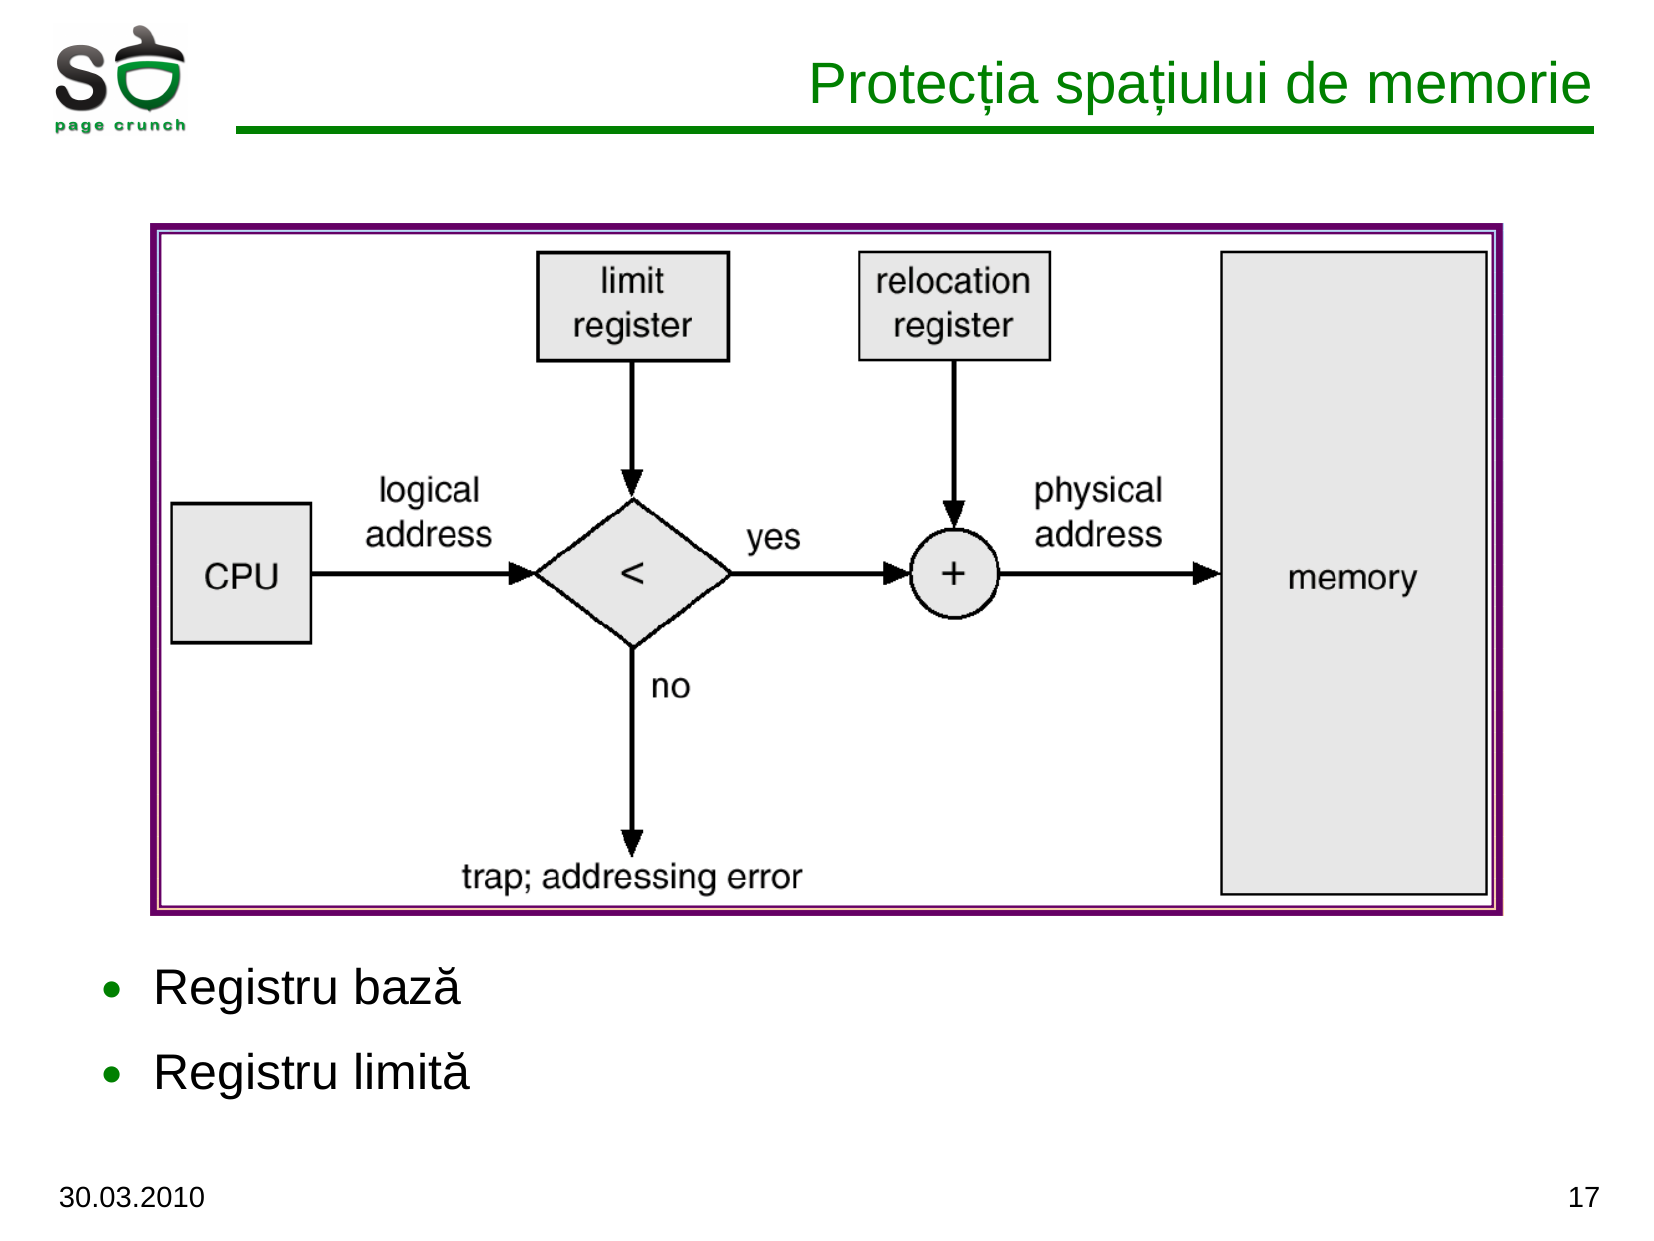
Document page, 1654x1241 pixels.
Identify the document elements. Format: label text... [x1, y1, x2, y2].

title Protecția spațiului de memorie [236, 49, 1595, 119]
picture [150, 223, 1504, 916]
picture [53, 23, 188, 136]
list Registru bază Registru limită [82, 951, 1571, 1109]
